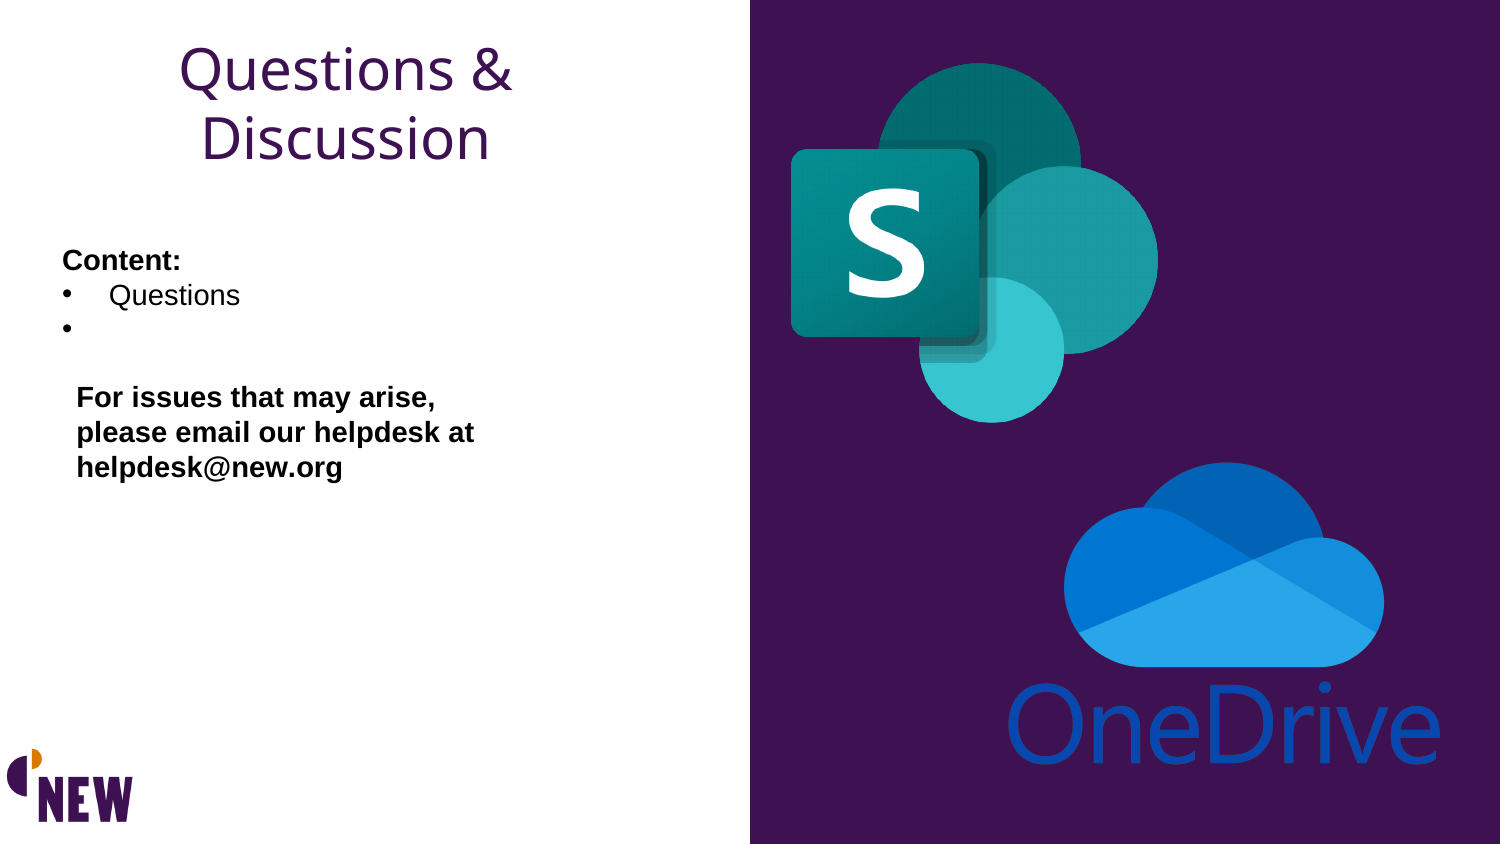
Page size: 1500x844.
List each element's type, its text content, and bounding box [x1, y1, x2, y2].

picture [791, 63, 1158, 423]
text_box Content: Questions [47, 233, 678, 426]
title Questions & Discussion [13, 0, 678, 187]
picture [947, 458, 1500, 769]
text_box For issues that may arise, please email our helpdesk at helpdesk@new.org [61, 371, 512, 493]
